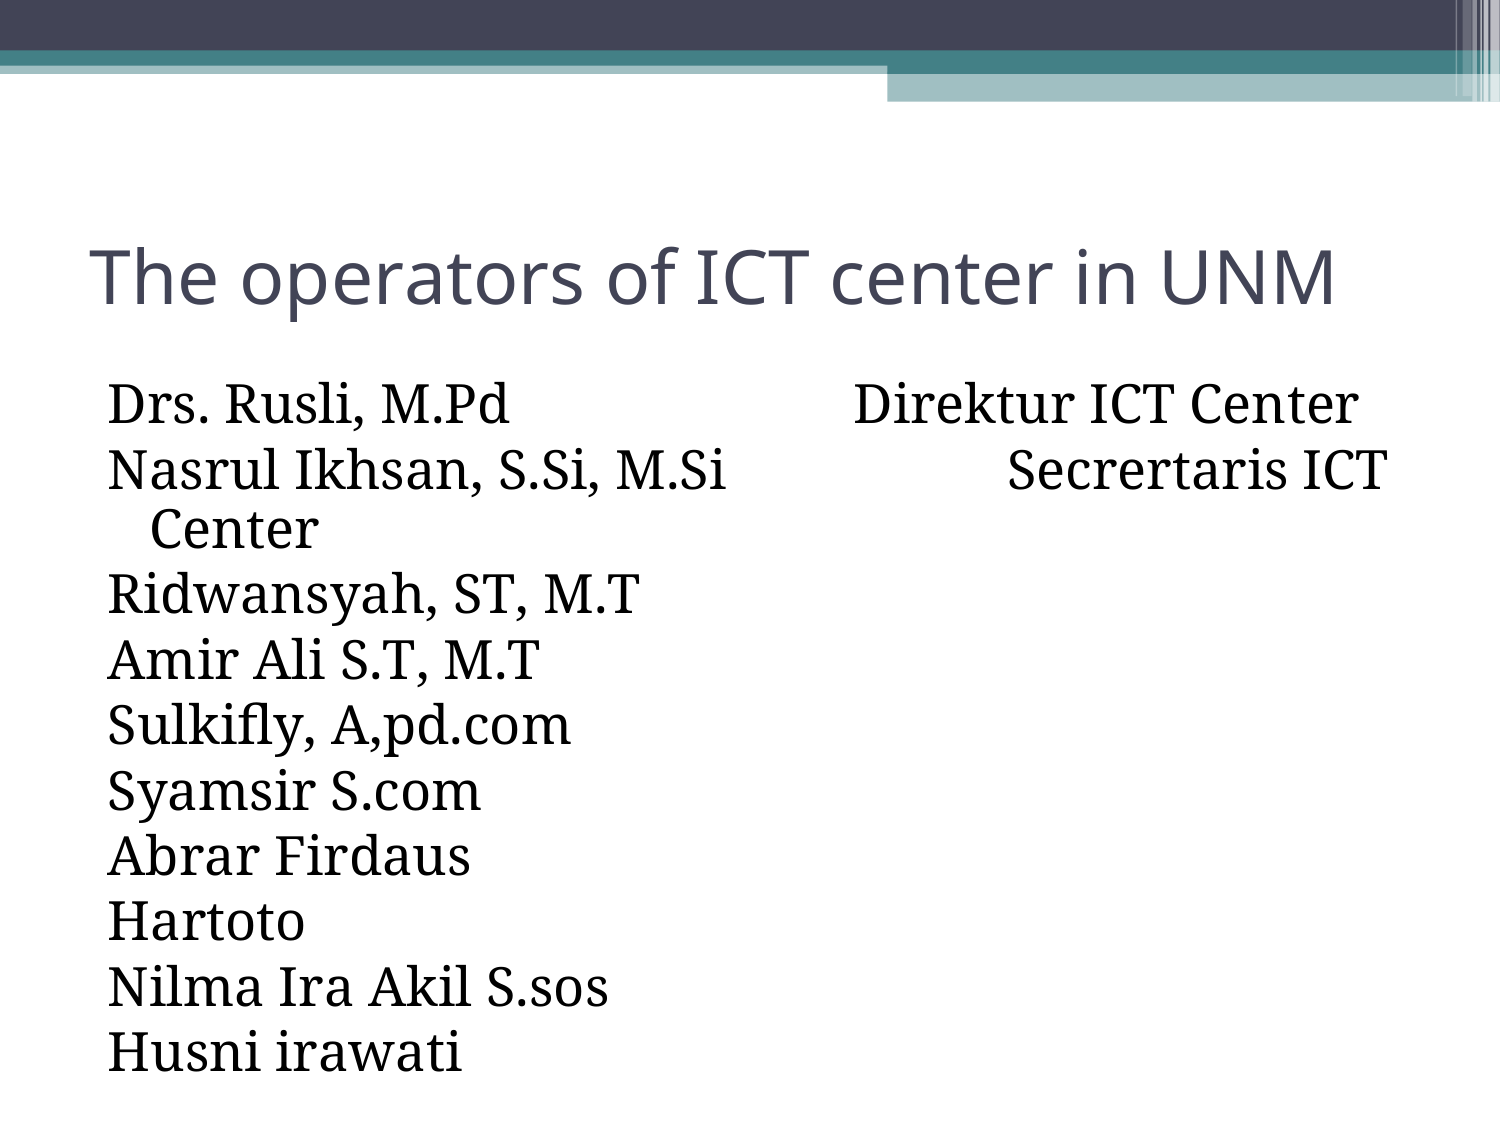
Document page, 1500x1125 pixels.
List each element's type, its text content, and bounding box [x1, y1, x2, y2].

list Drs. Rusli, M.Pd Direktur ICT Center Nasrul Ikhsan, S.Si, M.Si Secrertaris ICT Center Ridwansyah, ST, M.T Amir Ali S.T, M.T Sulkifly, A,pd.com Syamsir S.com Abrar Firdaus Hartoto Nilma Ira Akil S.sos Husni irawati [75, 369, 1426, 1125]
title The operators of ICT center in UNM [75, 187, 1426, 363]
